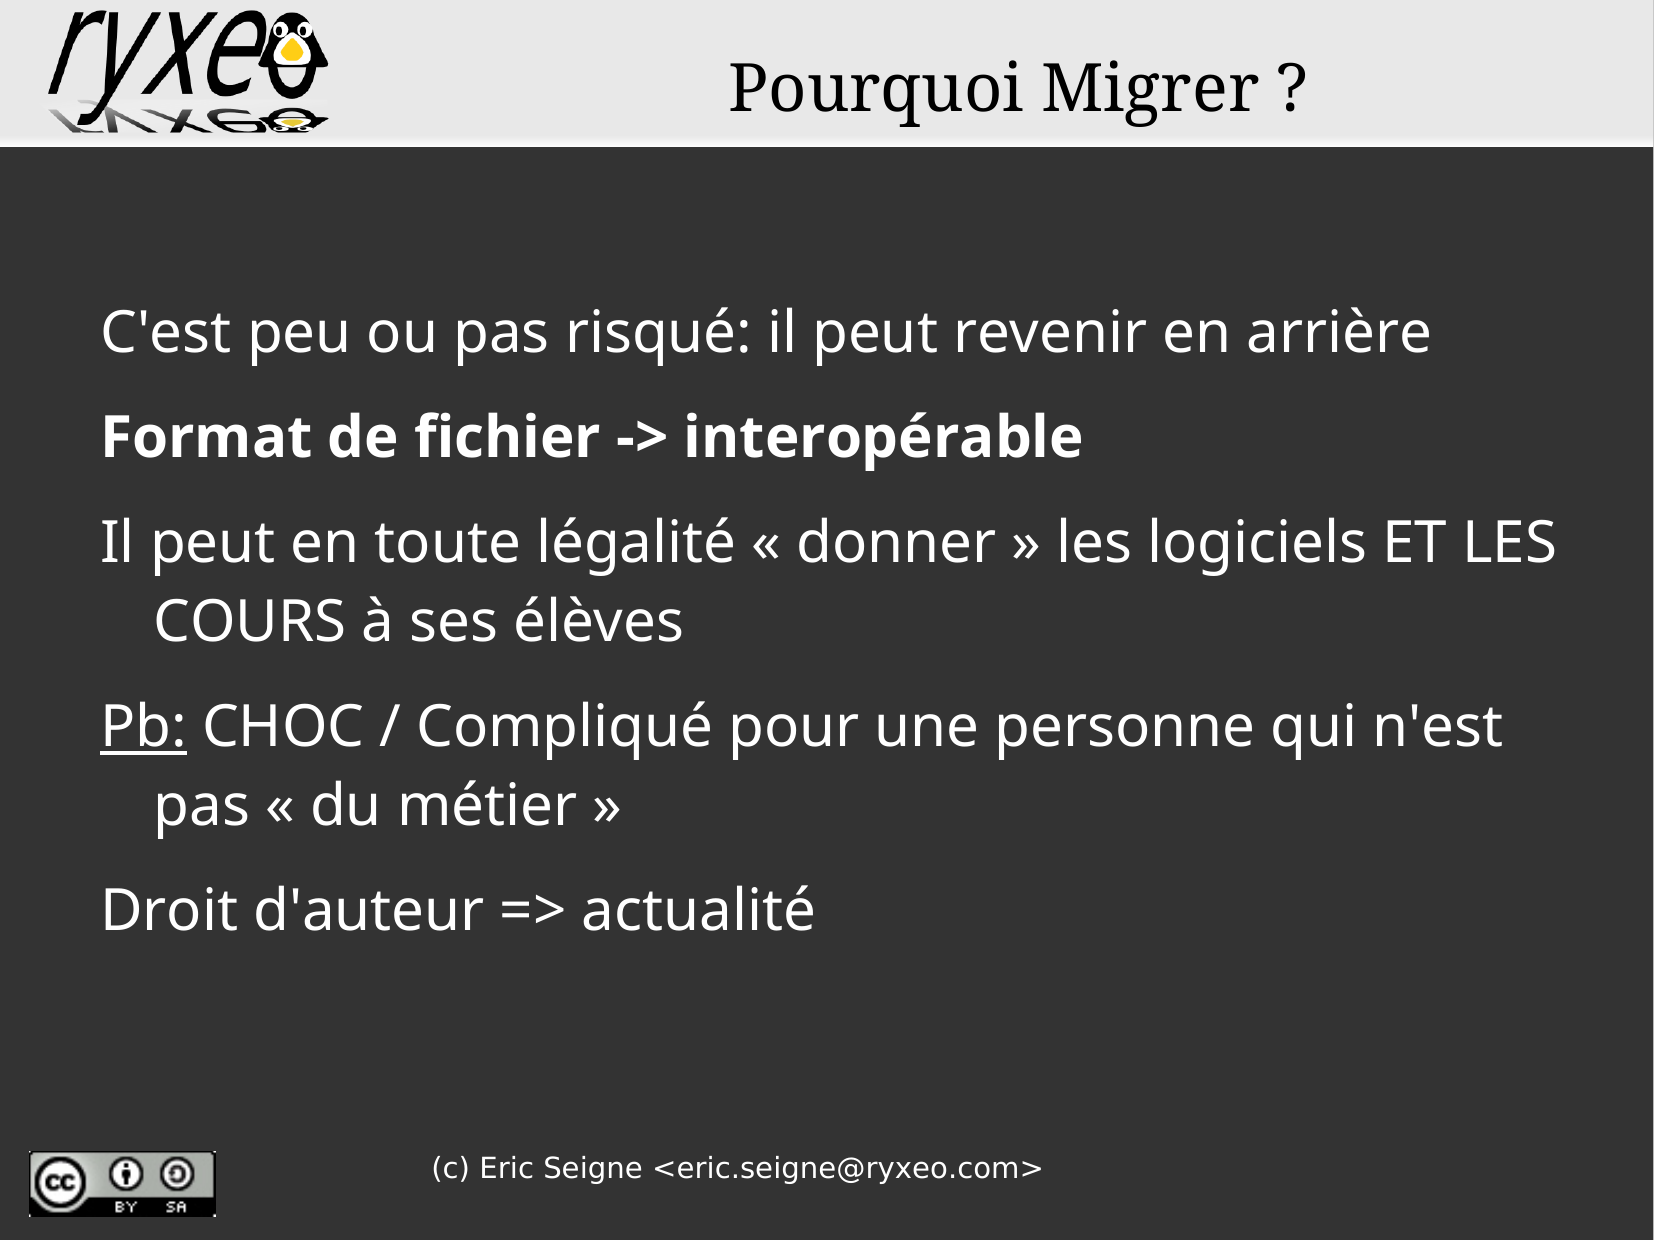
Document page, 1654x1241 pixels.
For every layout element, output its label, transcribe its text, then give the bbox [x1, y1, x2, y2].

title Pourquoi Migrer ? [442, 29, 1595, 142]
picture [0, 0, 1654, 147]
list C'est peu ou pas risqué: il peut revenir en arrière Format de fichier -> interopérable Il peut en toute légalité « donner » les logiciels ET LES COURS à ses élèves Pb: CHOC / Compliqué pour une personne qui n'est pas « du métier » Droit d'auteur => actualité [82, 290, 1571, 1094]
picture [29, 1151, 216, 1217]
